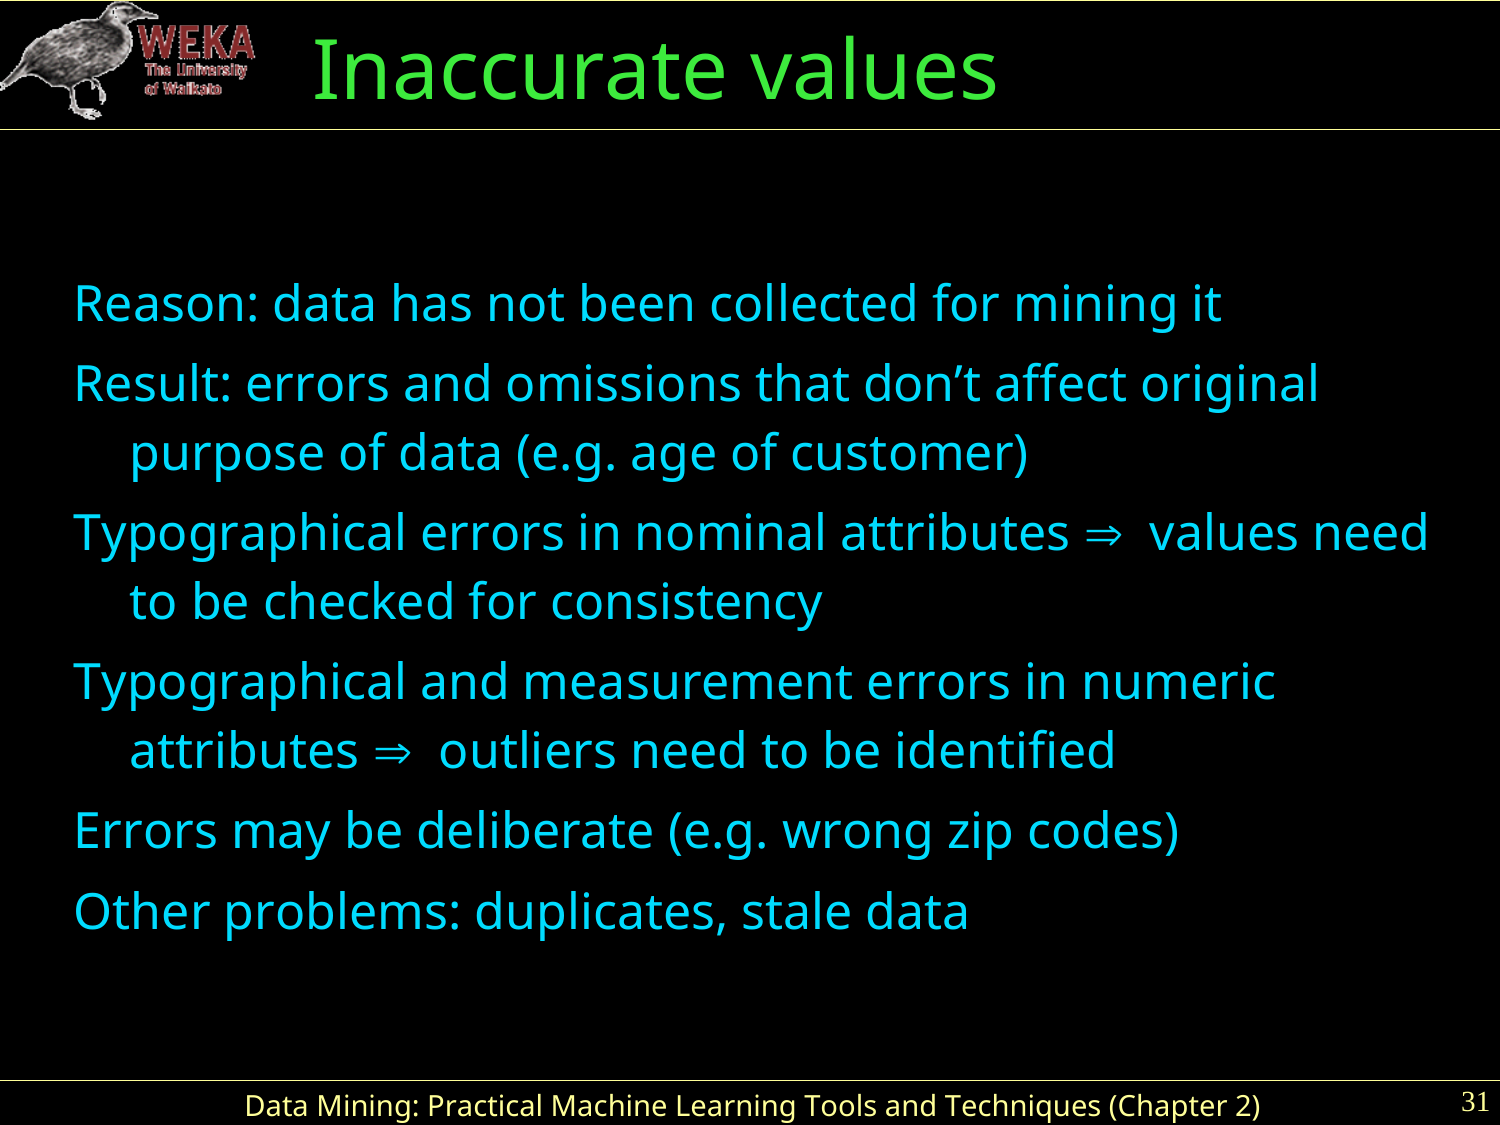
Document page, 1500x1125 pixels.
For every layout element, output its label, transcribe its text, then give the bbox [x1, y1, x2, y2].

title Inaccurate values [297, 0, 1500, 148]
text_box Reason: data has not been collected for mining it Result: errors and omissions that don’t affect original purpose of data (e.g. age of customer) Typographical errors in nominal attributes  values need to be checked for consistency Typographical and measurement errors in numeric attributes  outliers need to be identified Errors may be deliberate (e.g. wrong zip codes) Other problems: duplicates, stale data [59, 260, 1447, 936]
picture [0, 1, 266, 129]
